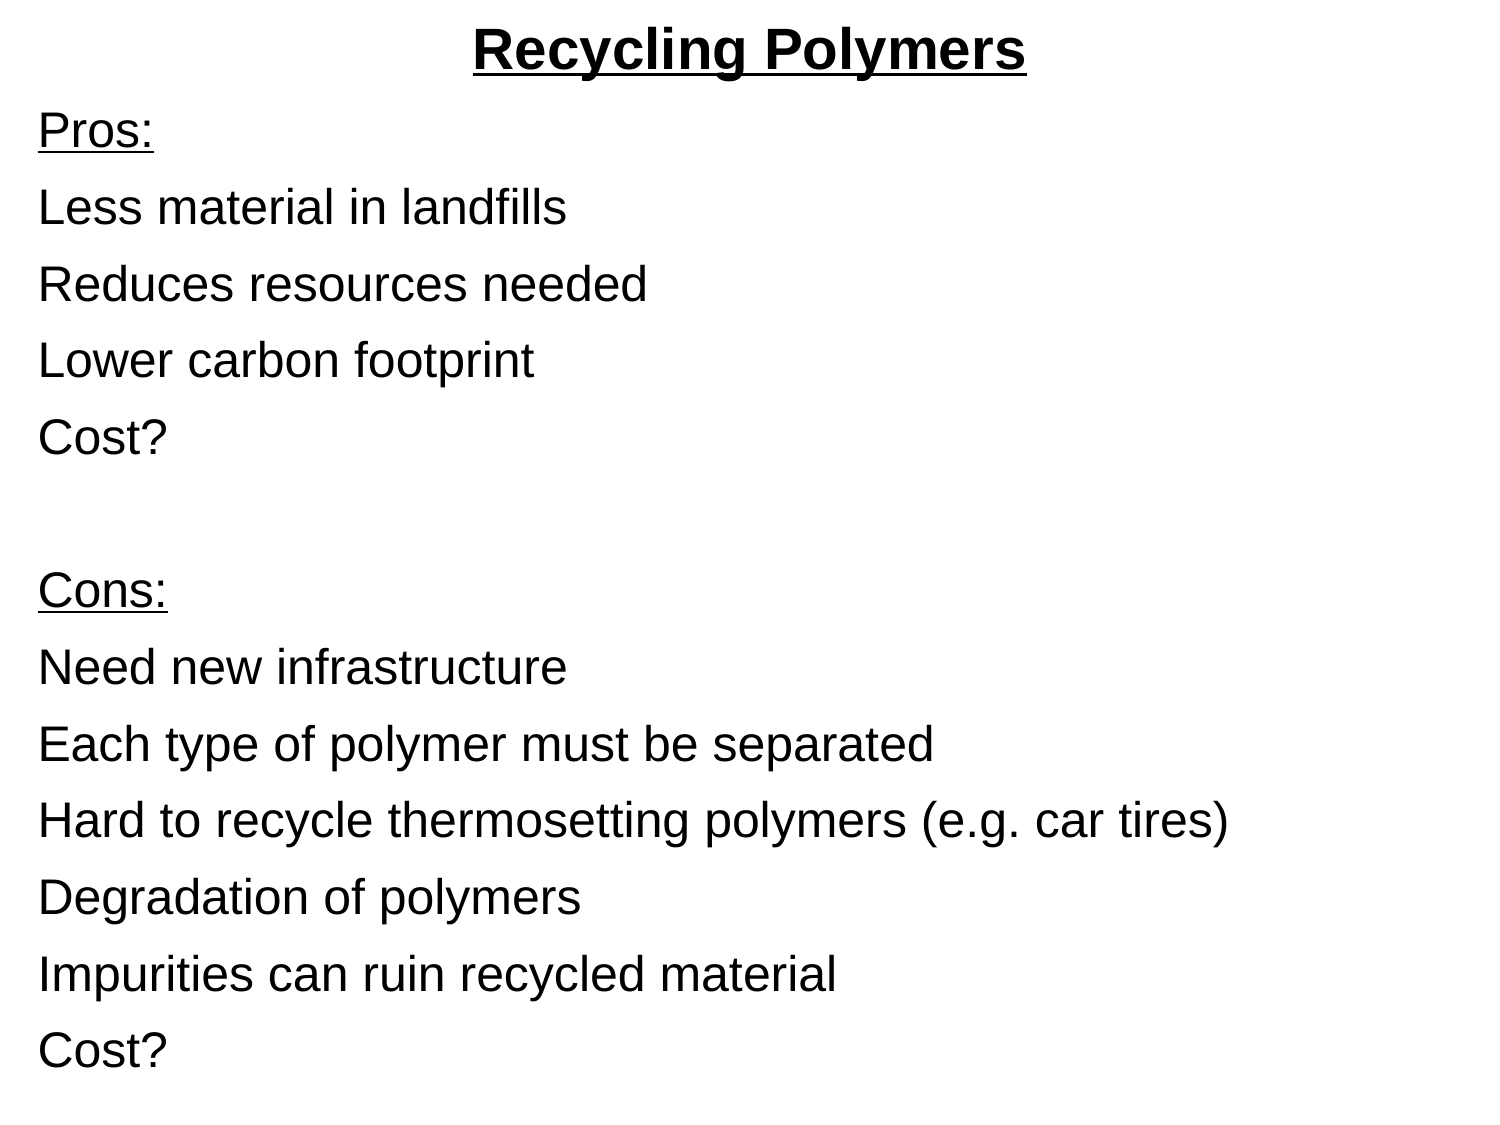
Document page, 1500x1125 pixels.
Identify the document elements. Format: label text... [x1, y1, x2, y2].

subtitle Recycling Polymers Pros: Less material in landfills Reduces resources needed Lower carbon footprint Cost? Cons: Need new infrastructure Each type of polymer must be separated Hard to recycle thermosetting polymers (e.g. car tires) Degradation of polymers Impurities can ruin recycled material Cost? [37, 11, 1463, 1078]
